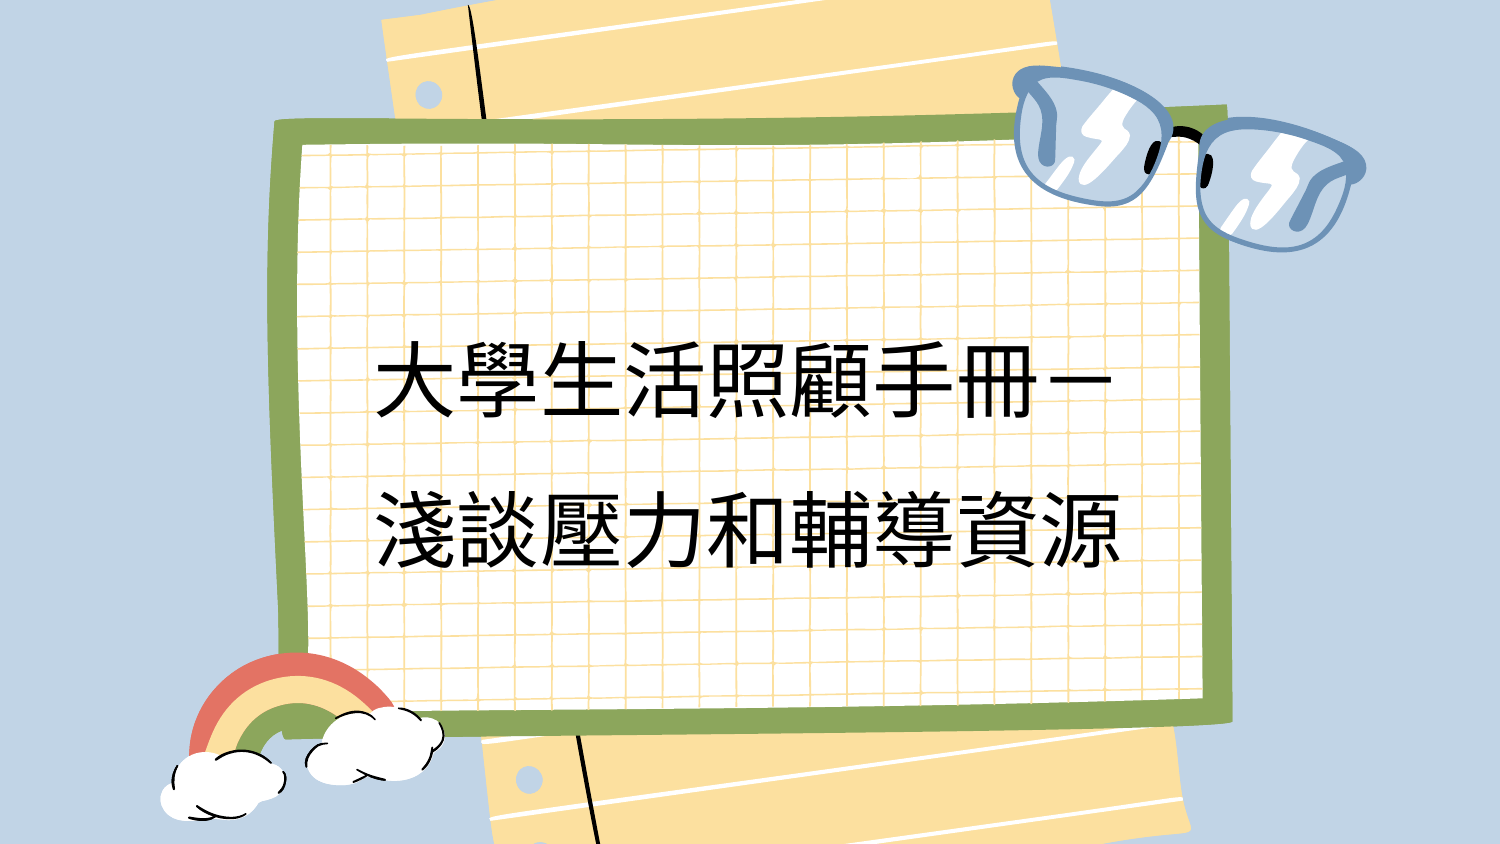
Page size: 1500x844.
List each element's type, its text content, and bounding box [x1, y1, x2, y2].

text_box [160, 0, 1367, 844]
text_box 大學生活照顧手冊－ 淺談壓力和輔導資源 [345, 270, 1151, 586]
